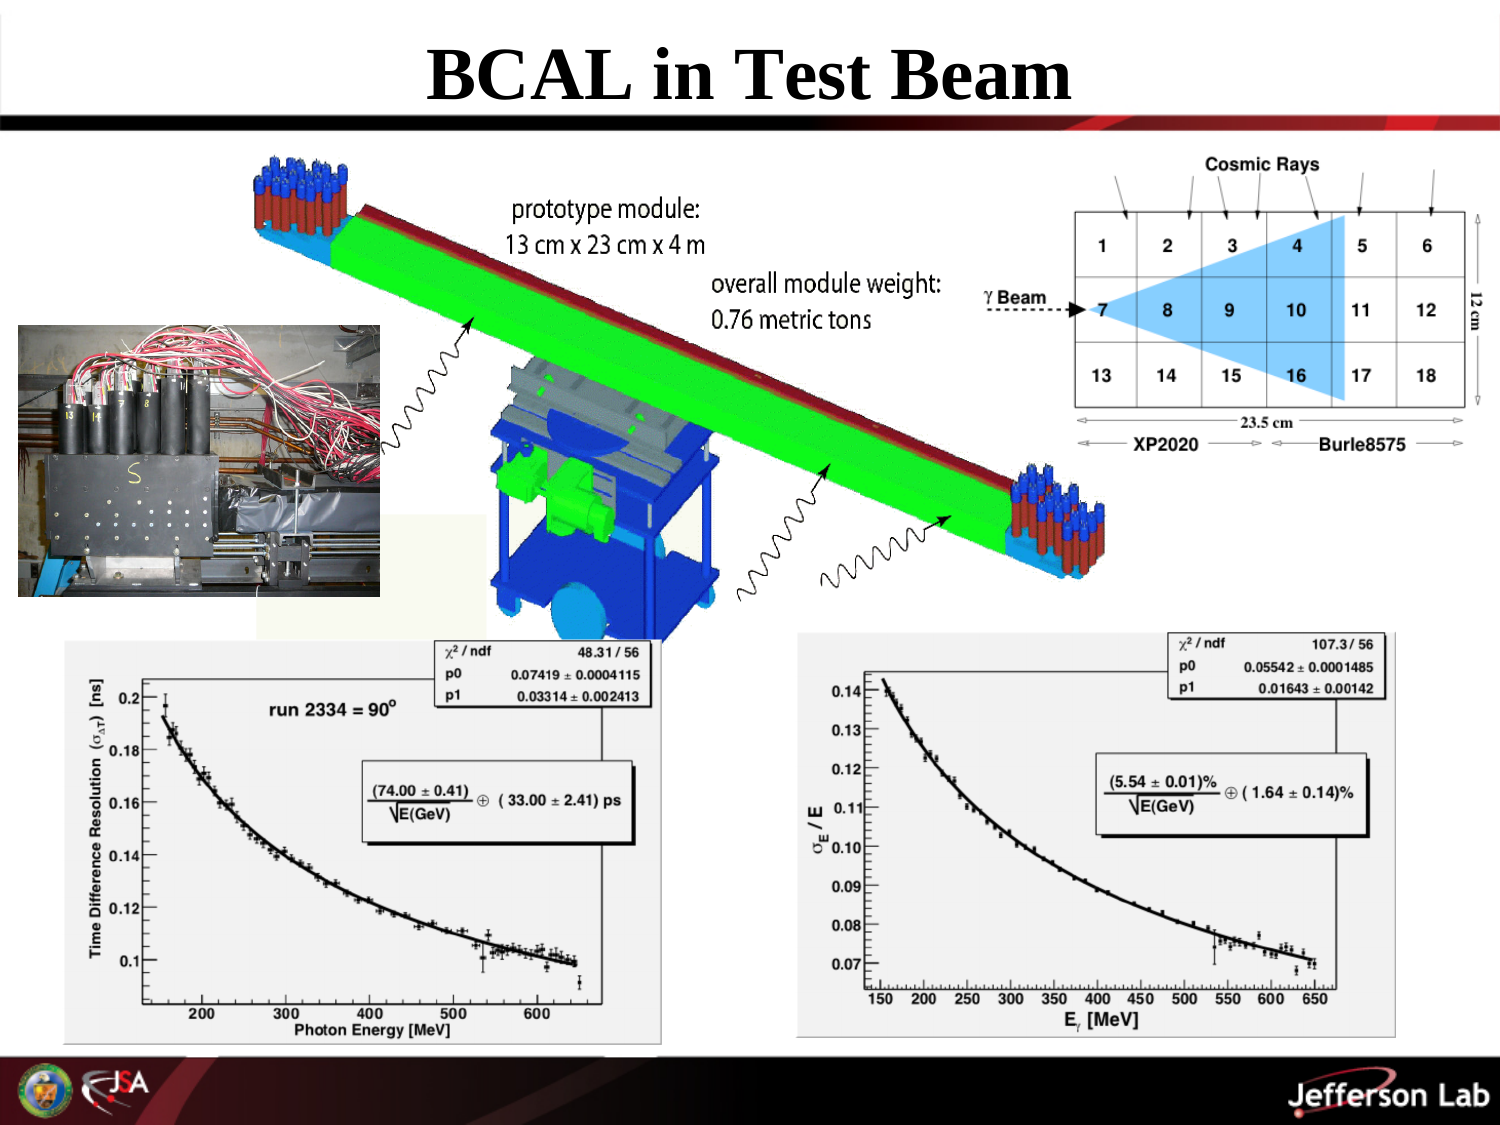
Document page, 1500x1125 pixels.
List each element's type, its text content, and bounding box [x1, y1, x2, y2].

title BCAL in Test Beam [112, 0, 1388, 151]
picture [0, 0, 1500, 1125]
